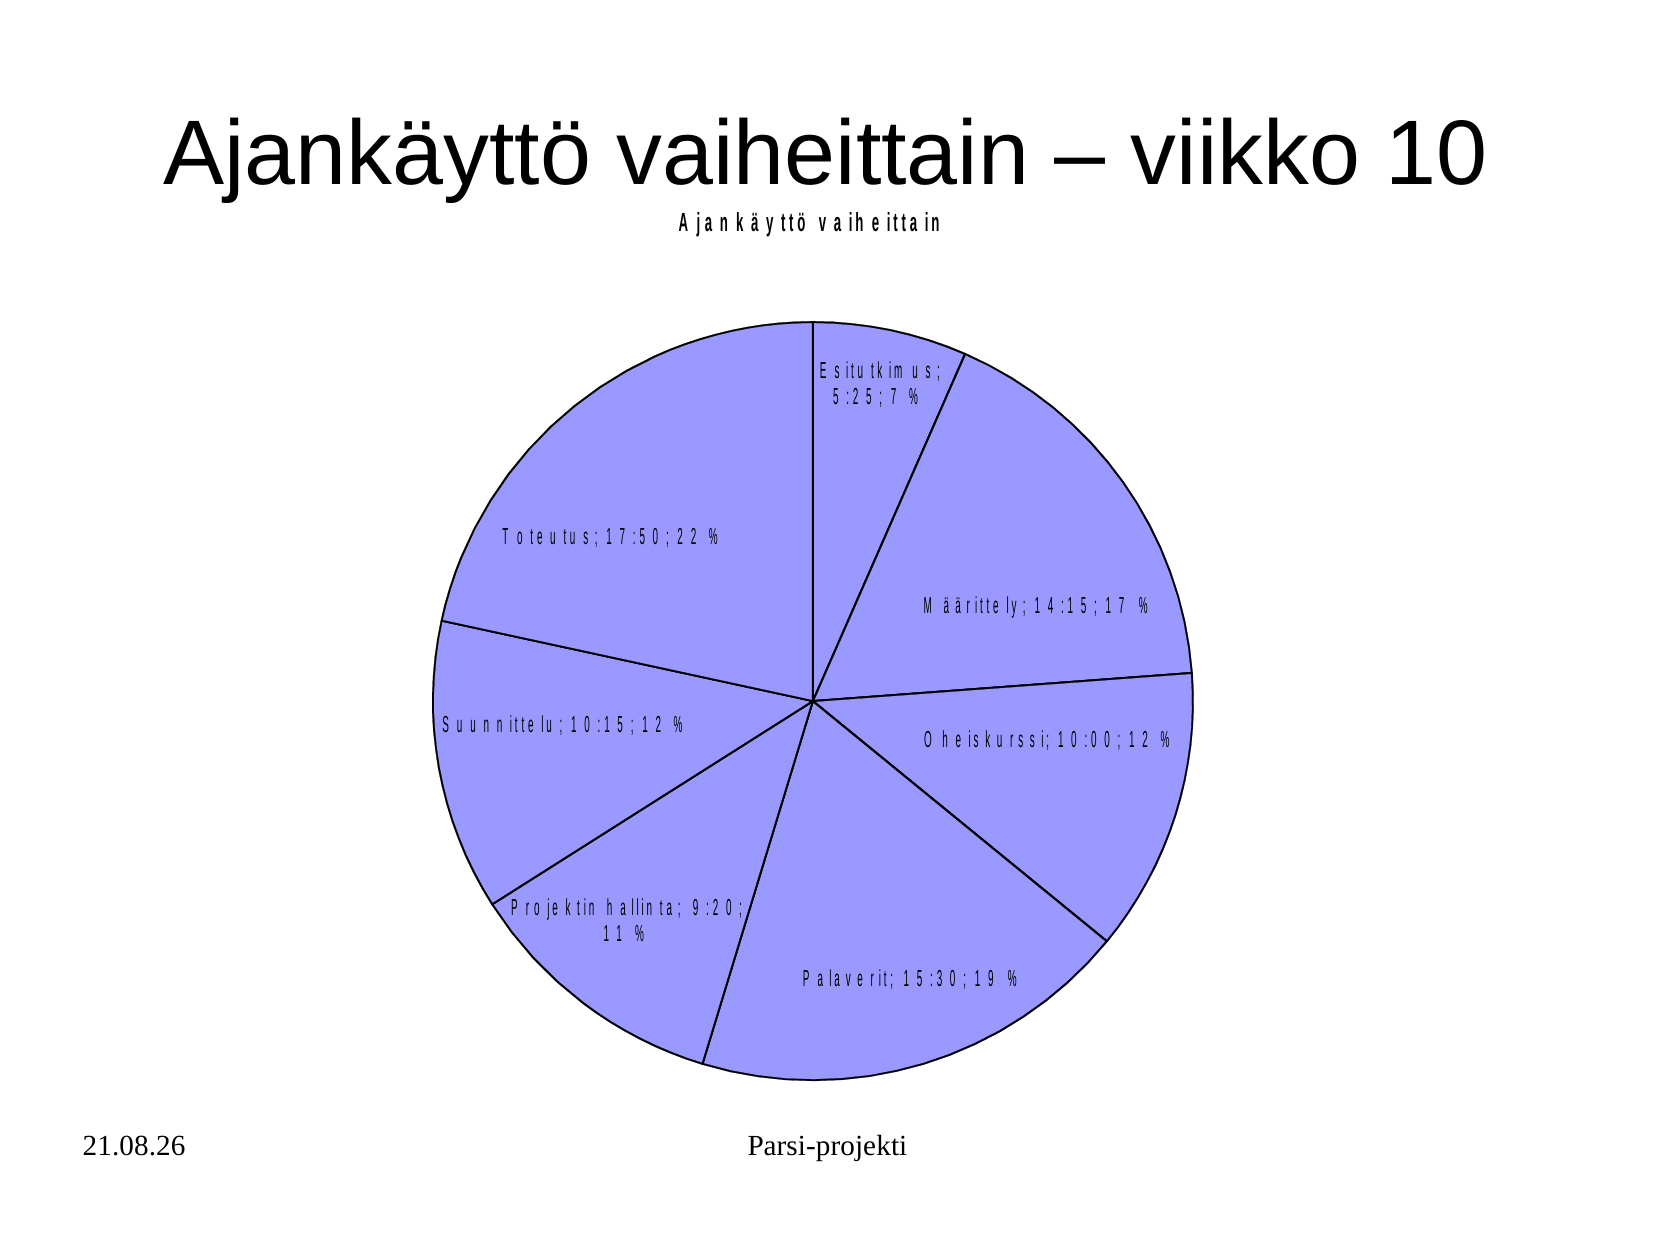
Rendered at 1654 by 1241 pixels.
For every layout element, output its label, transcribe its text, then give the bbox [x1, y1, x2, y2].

title Ajankäyttö vaiheittain – viikko 10 [82, 49, 1571, 188]
picture [13, 188, 1613, 1163]
